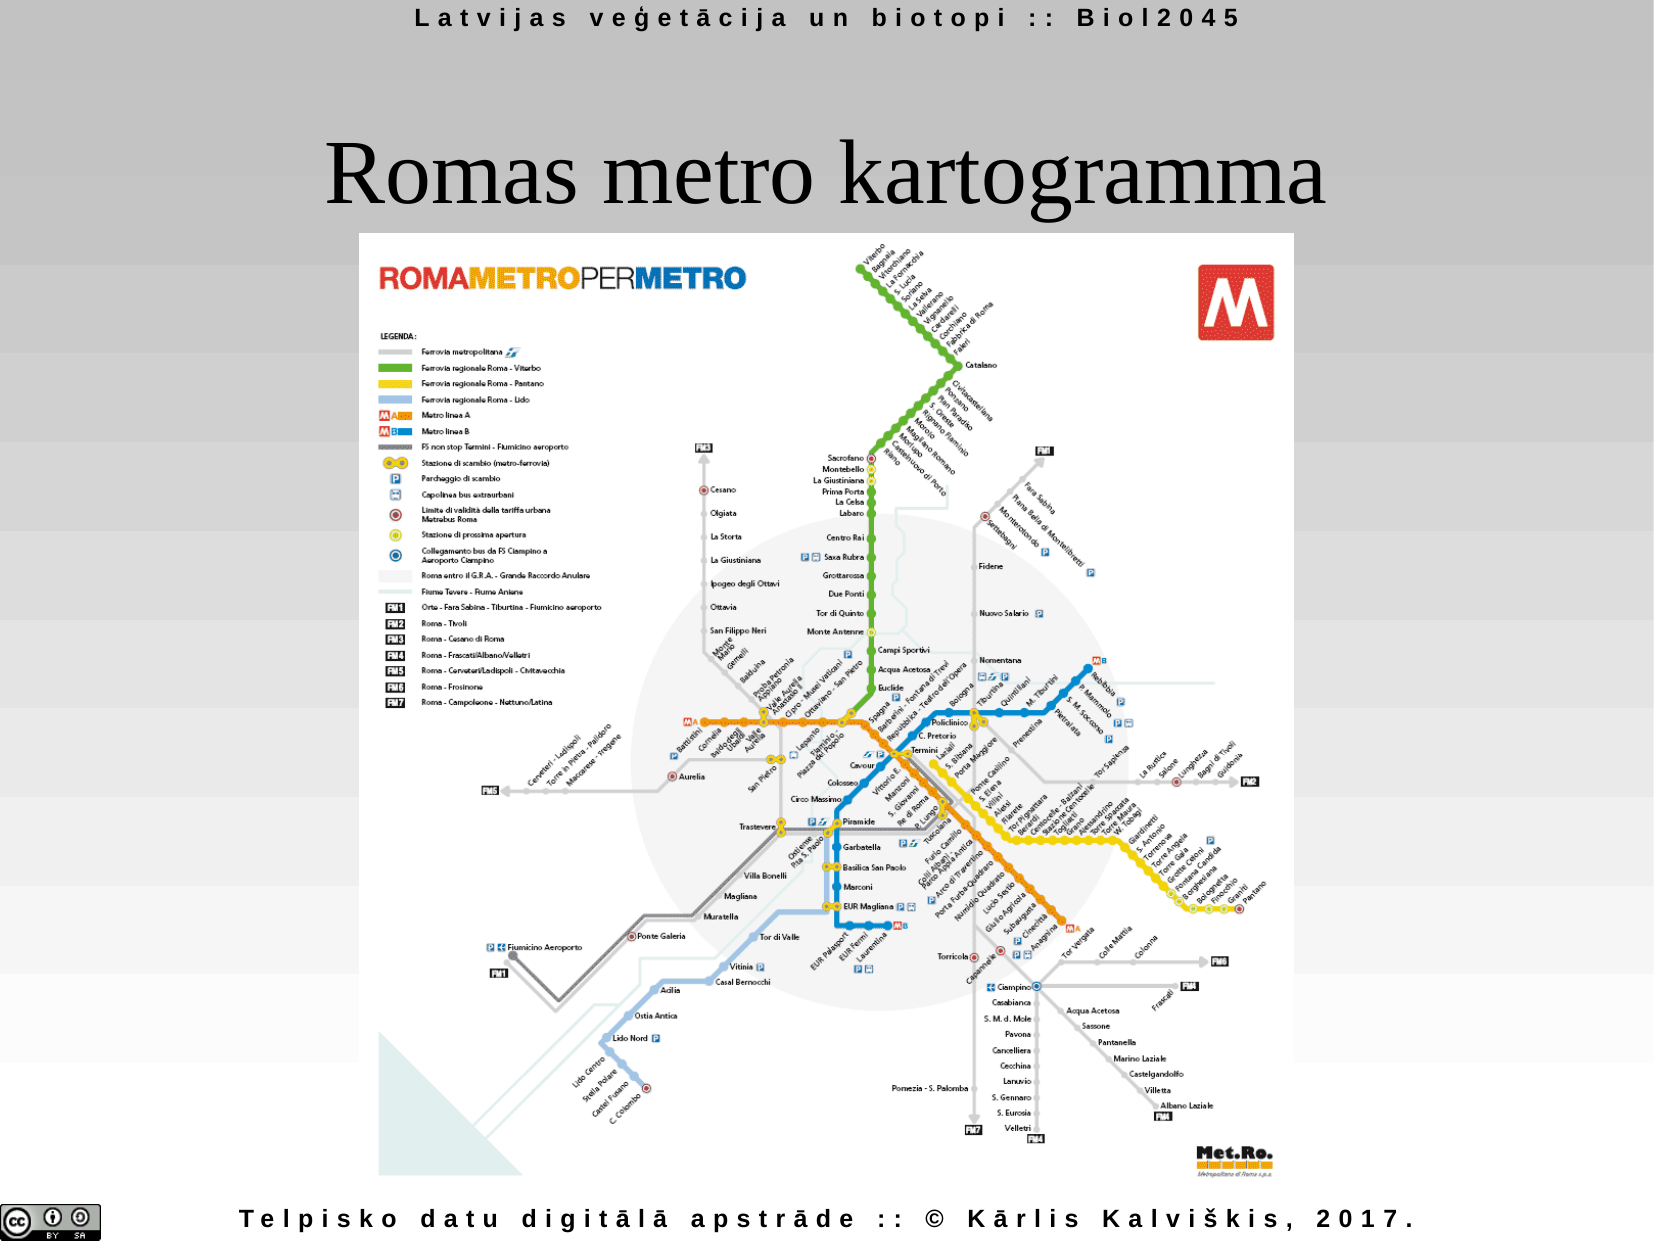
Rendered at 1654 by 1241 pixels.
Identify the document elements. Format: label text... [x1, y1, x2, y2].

title Romas metro kartogramma [29, 49, 1625, 296]
picture [0, 0, 1654, 1241]
